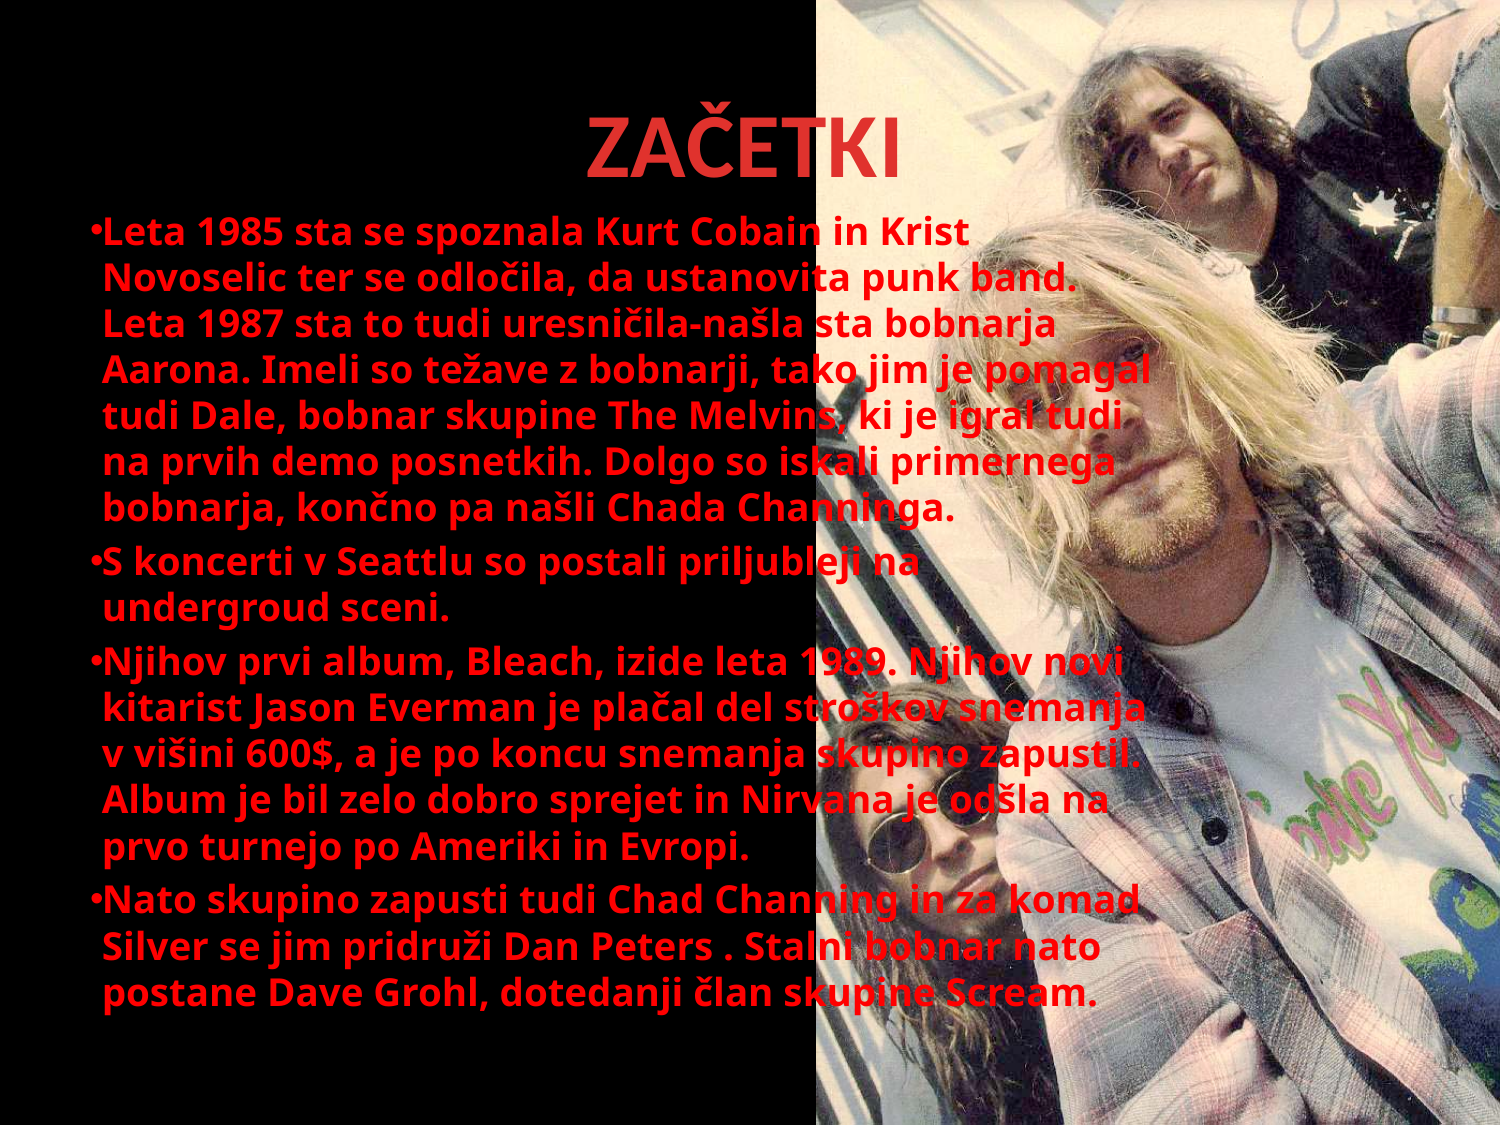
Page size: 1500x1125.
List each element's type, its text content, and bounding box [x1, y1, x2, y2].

title ZAČETKI [70, 46, 1421, 235]
picture [816, 0, 1500, 1125]
list Leta 1985 sta se spoznala Kurt Cobain in Krist Novoselic ter se odločila, da ustanovita punk band. Leta 1987 sta to tudi uresničila-našla sta bobnarja Aarona. Imeli so težave z bobnarji, tako jim je pomagal tudi Dale, bobnar skupine The Melvins, ki je igral tudi na prvih demo posnetkih. Dolgo so iskali primernega bobnarja, končno pa našli Chada Channinga. S koncerti v Seattlu so postali priljubleji na undergroud sceni. Njihov prvi album, Bleach, izide leta 1989. Njihov novi kitarist Jason Everman je plačal del stroškov snemanja v višini 600$, a je po koncu snemanja skupino zapustil. Album je bil zelo dobro sprejet in Nirvana je odšla na prvo turnejo po Ameriki in Evropi. Nato skupino zapusti tudi Chad Channing in za komad Silver se jim pridruži Dan Peters . Stalni bobnar nato postane Dave Grohl, dotedanji član skupine Scream. [75, 199, 1172, 1125]
